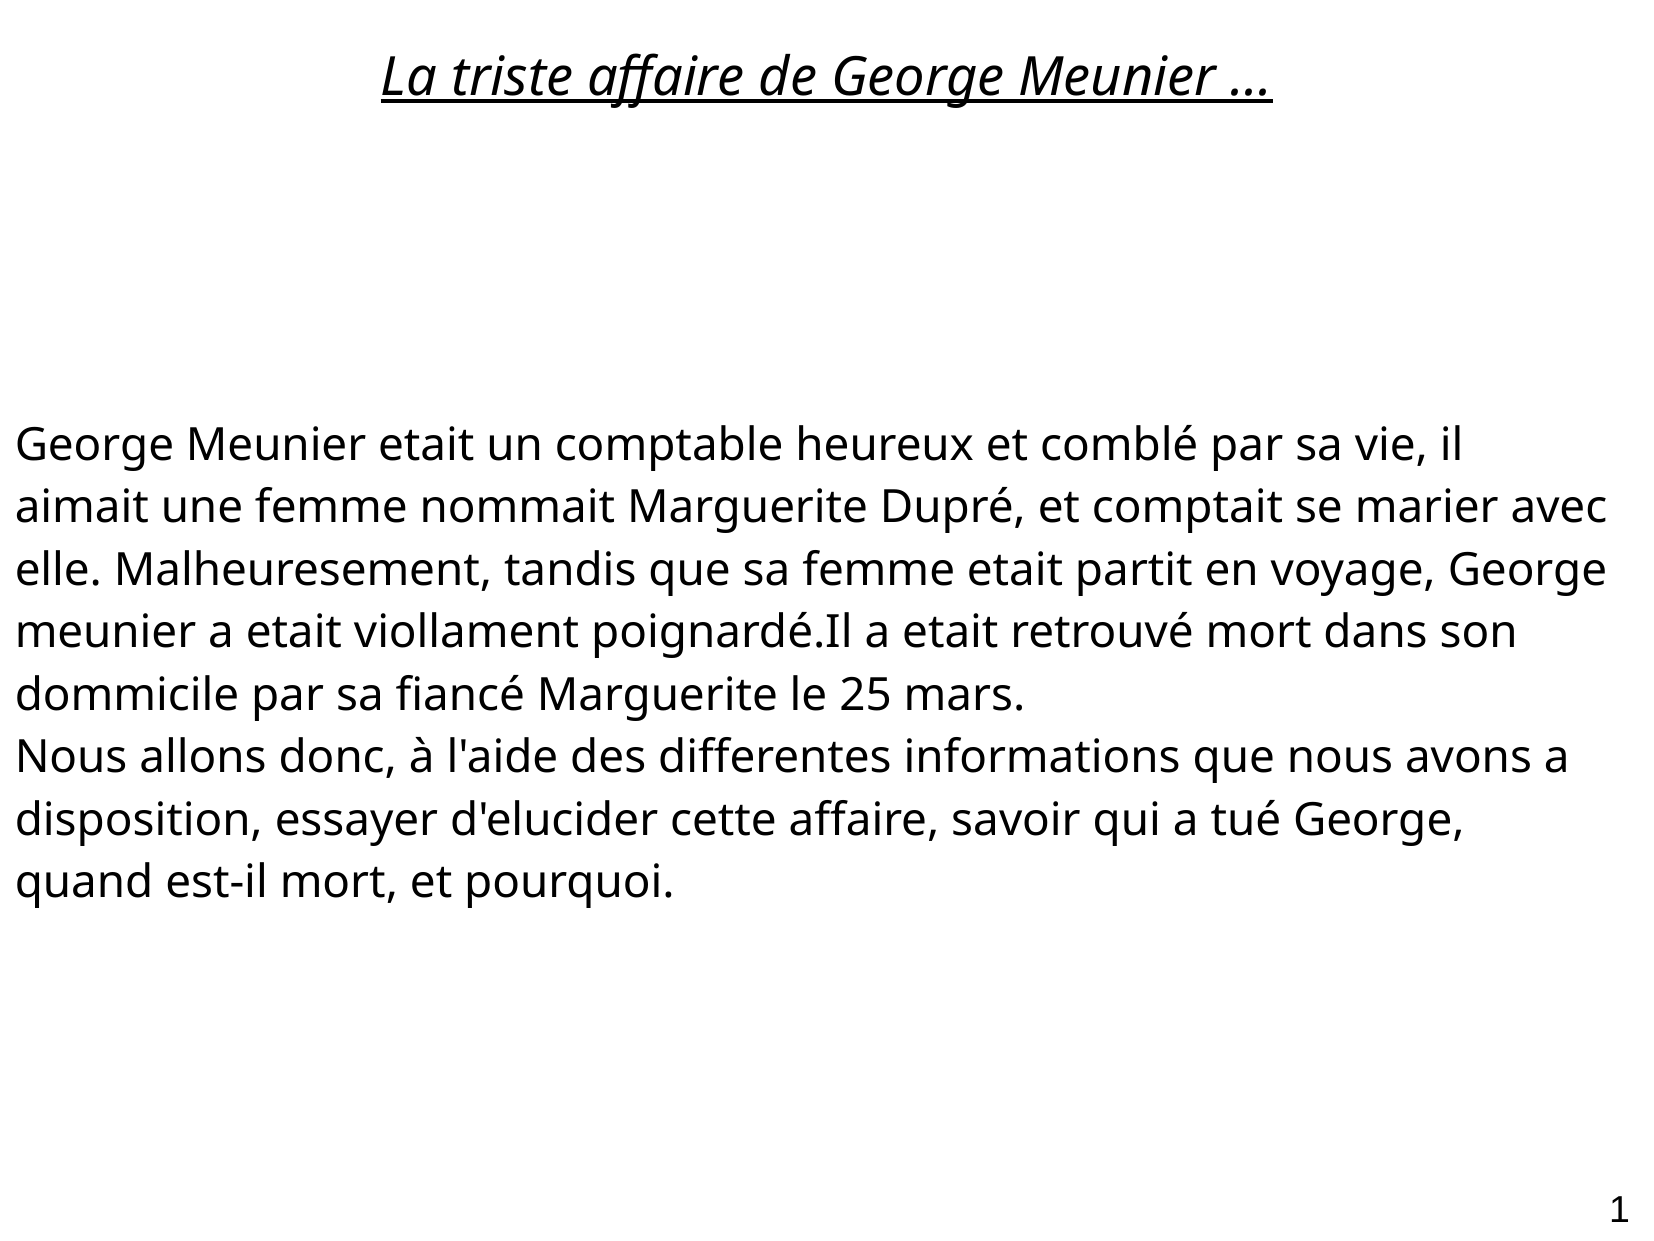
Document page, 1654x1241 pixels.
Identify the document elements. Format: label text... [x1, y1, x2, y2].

text_box La triste affaire de George Meunier ... [29, 29, 1625, 113]
text_box George Meunier etait un comptable heureux et comblé par sa vie, il aimait une femme nommait Marguerite Dupré, et comptait se marier avec elle. Malheuresement, tandis que sa femme etait partit en voyage, George meunier a etait viollament poignardé.Il a etait retrouvé mort dans son dommicile par sa fiancé Marguerite le 25 mars. Nous allons donc, à l'aide des differentes informations que nous avons a disposition, essayer d'elucider cette affaire, savoir qui a tué George, quand est-il mort, et pourquoi. [0, 403, 1625, 877]
text_box 1 [1594, 1181, 1654, 1238]
